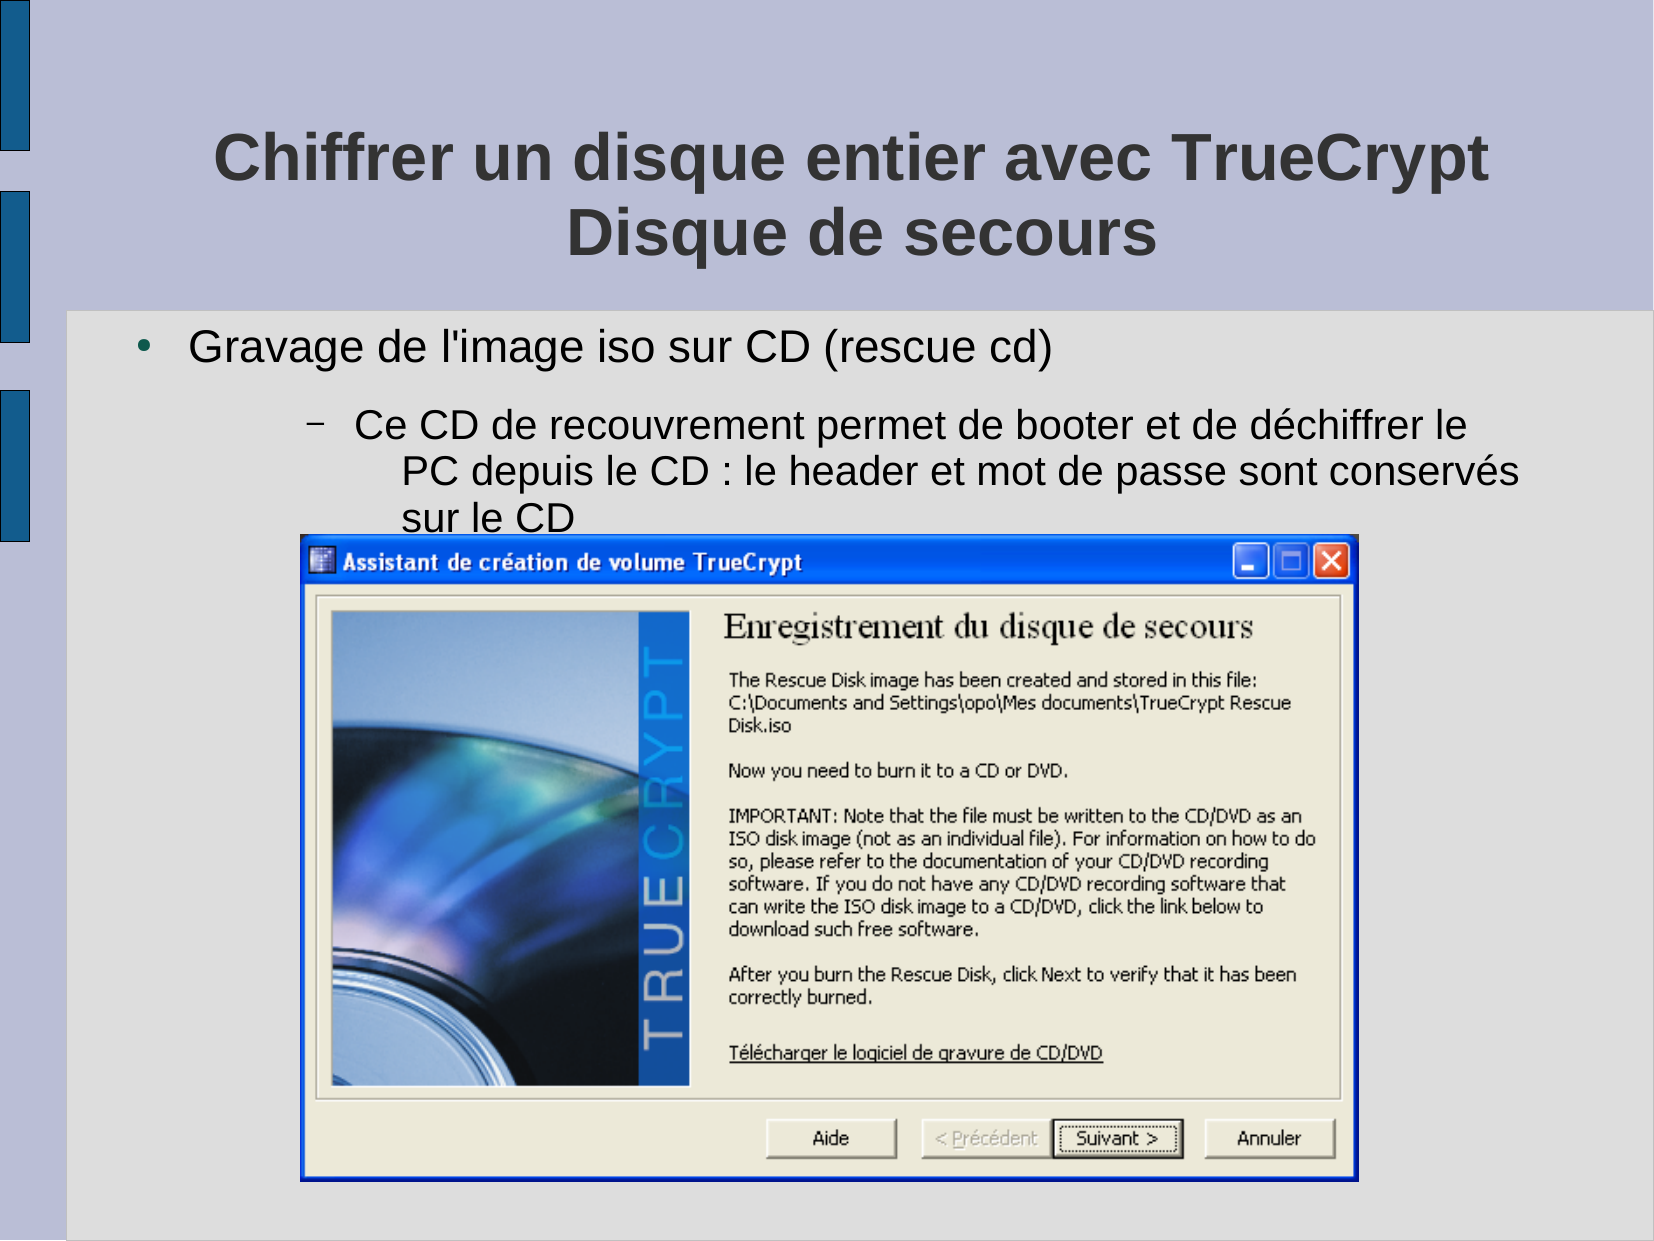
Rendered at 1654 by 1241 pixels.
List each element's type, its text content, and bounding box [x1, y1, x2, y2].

list Gravage de l'image iso sur CD (rescue cd) Ce CD de recouvrement permet de booter et de déchiffrer le PC depuis le CD : le header et mot de passe sont conservés sur le CD [118, 320, 1531, 1152]
title Chiffrer un disque entier avec TrueCrypt Disque de secours [121, 91, 1534, 299]
picture [300, 534, 1359, 1182]
